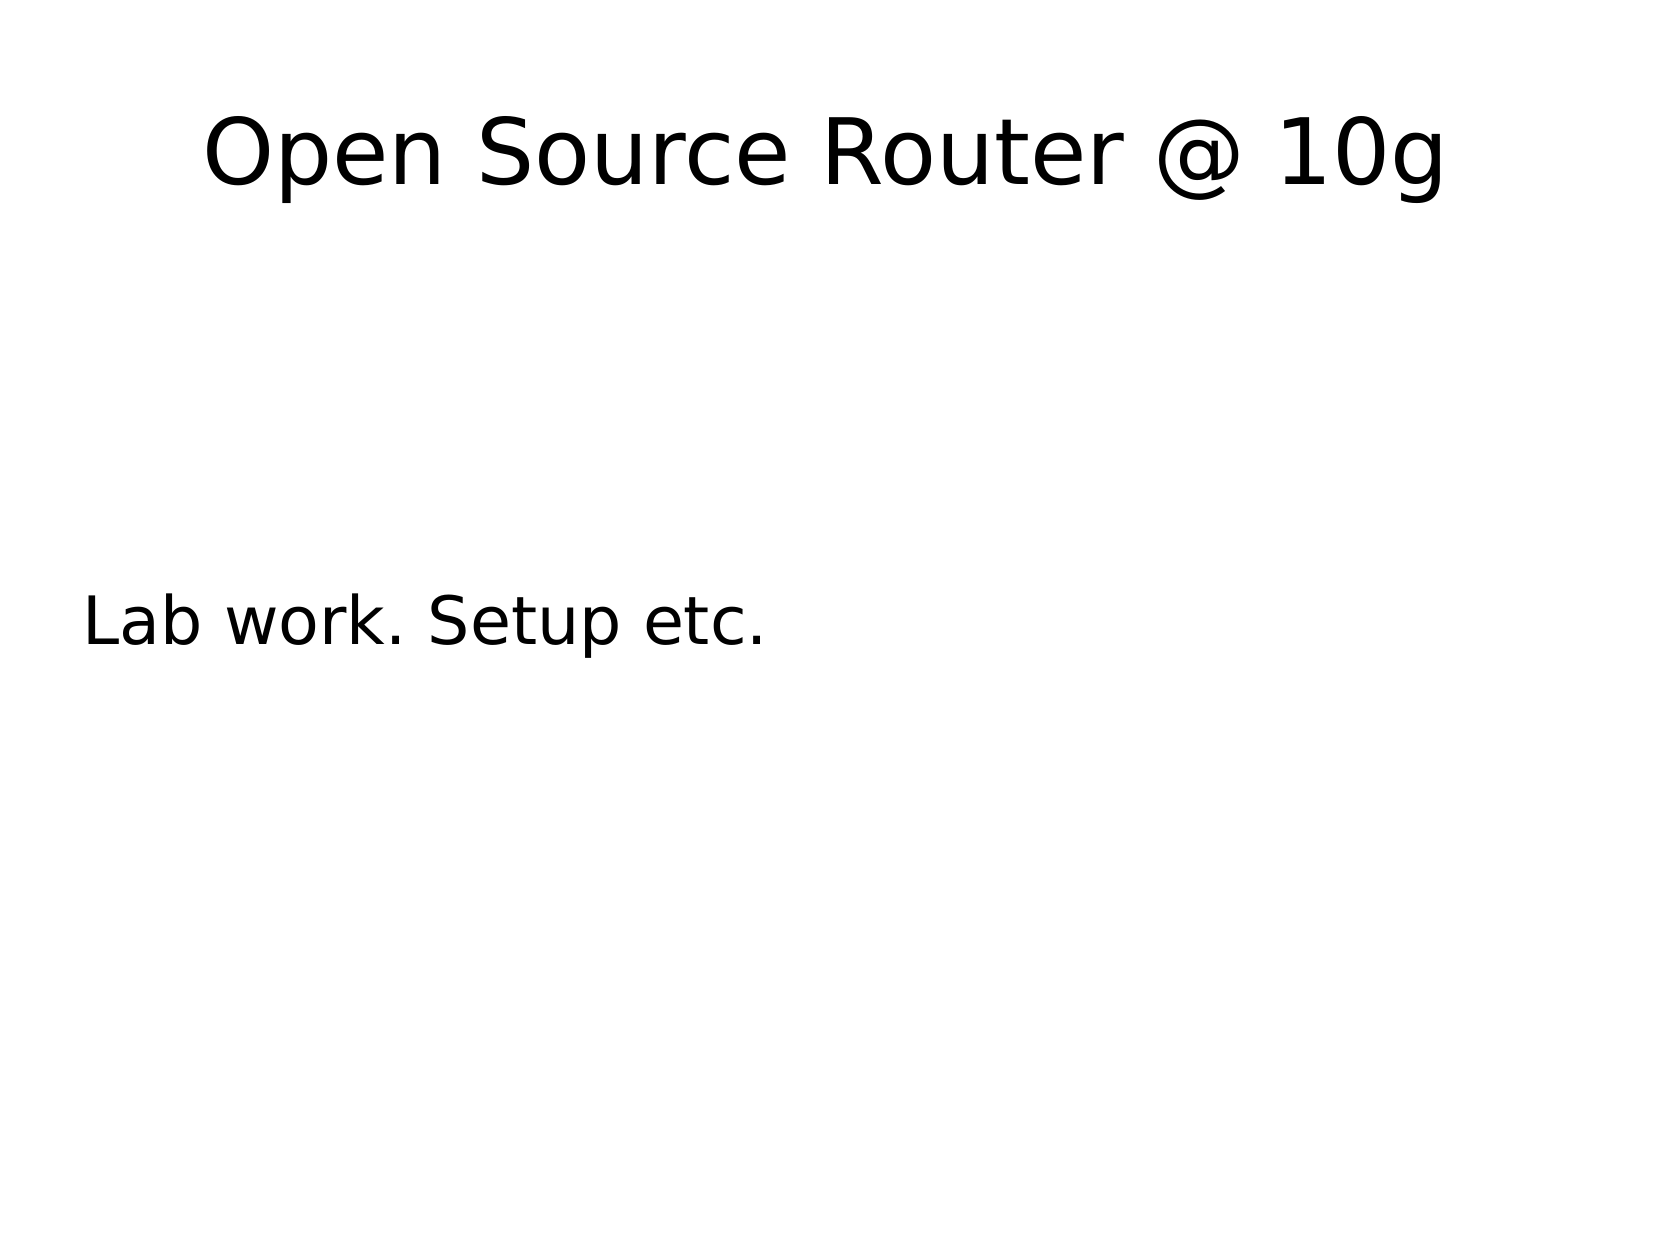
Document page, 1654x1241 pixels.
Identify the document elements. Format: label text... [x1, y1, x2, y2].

title Open Source Router @ 10g [82, 56, 1571, 250]
subtitle Lab work. Setup etc. [82, 297, 1571, 1102]
